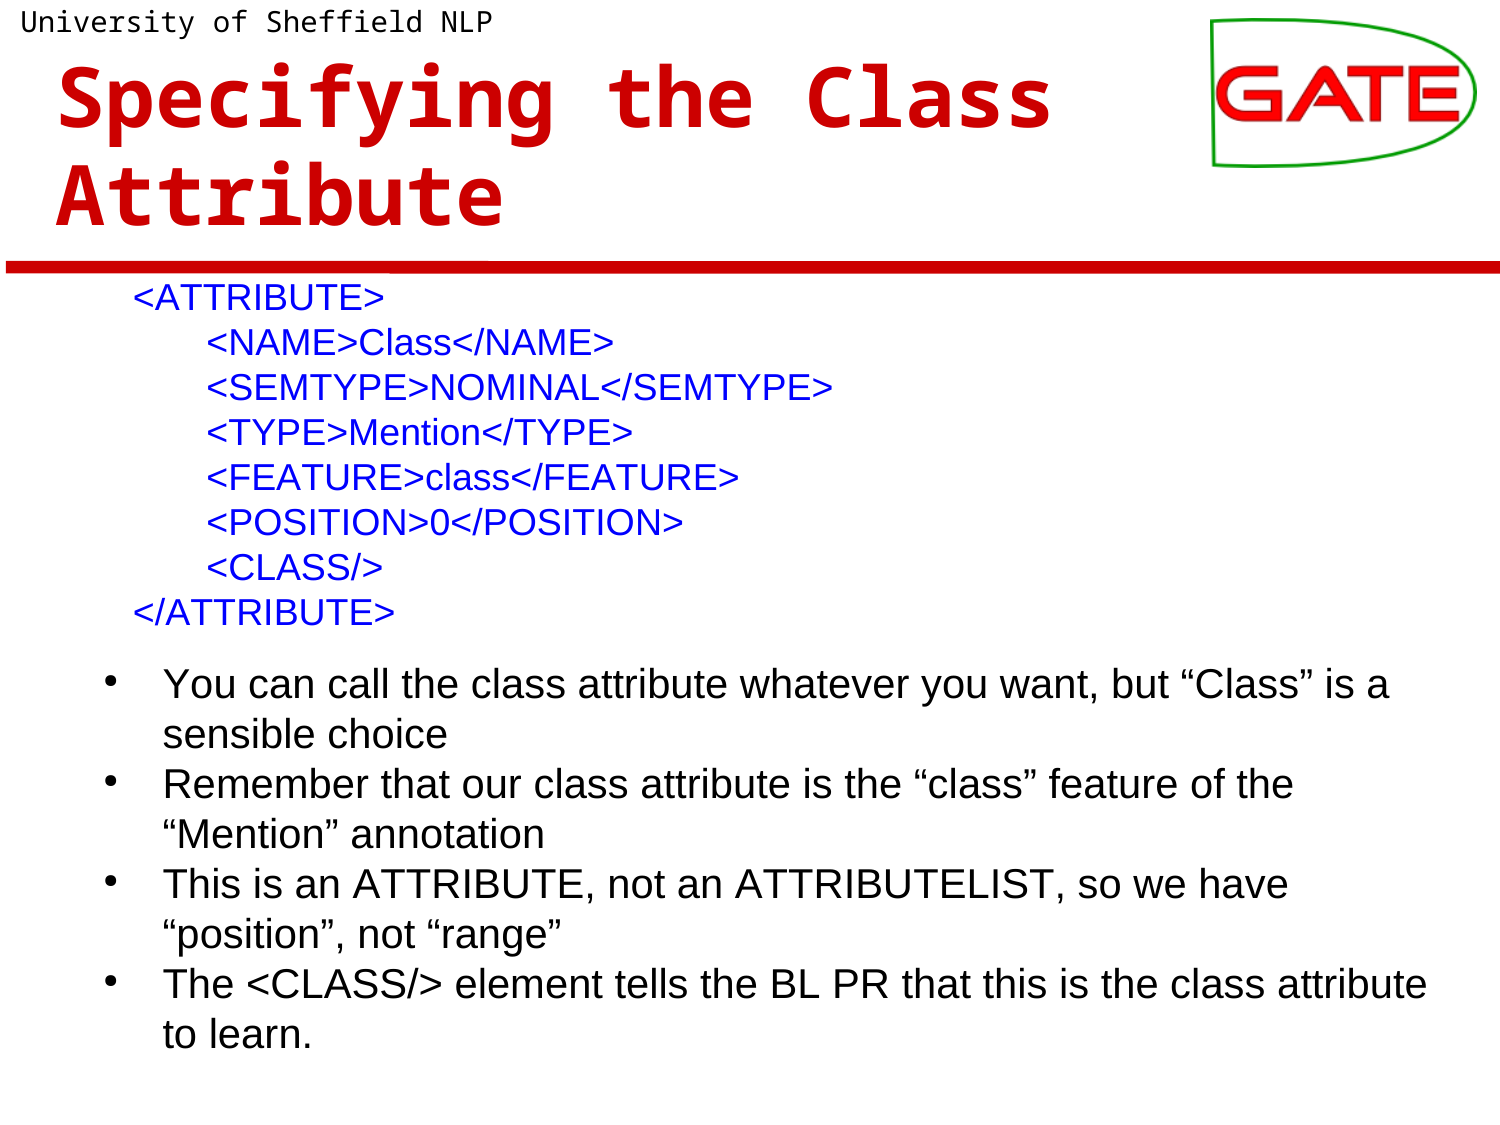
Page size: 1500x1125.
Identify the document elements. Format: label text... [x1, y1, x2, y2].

picture [1210, 18, 1477, 168]
title Specifying the Class Attribute [41, 37, 1391, 254]
text_box You can call the class attribute whatever you want, but “Class” is a sensible choice Remember that our class attribute is the “class” feature of the “Mention” annotation This is an ATTRIBUTE, not an ATTRIBUTELIST, so we have “position”, not “range” The <CLASS/> element tells the BL PR that this is the class attribute to learn. [88, 649, 1447, 1094]
text_box <ATTRIBUTE> <NAME>Class</NAME> <SEMTYPE>NOMINAL</SEMTYPE> <TYPE>Mention</TYPE> <FEATURE>class</FEATURE> <POSITION>0</POSITION> <CLASS/> </ATTRIBUTE> [118, 265, 916, 649]
